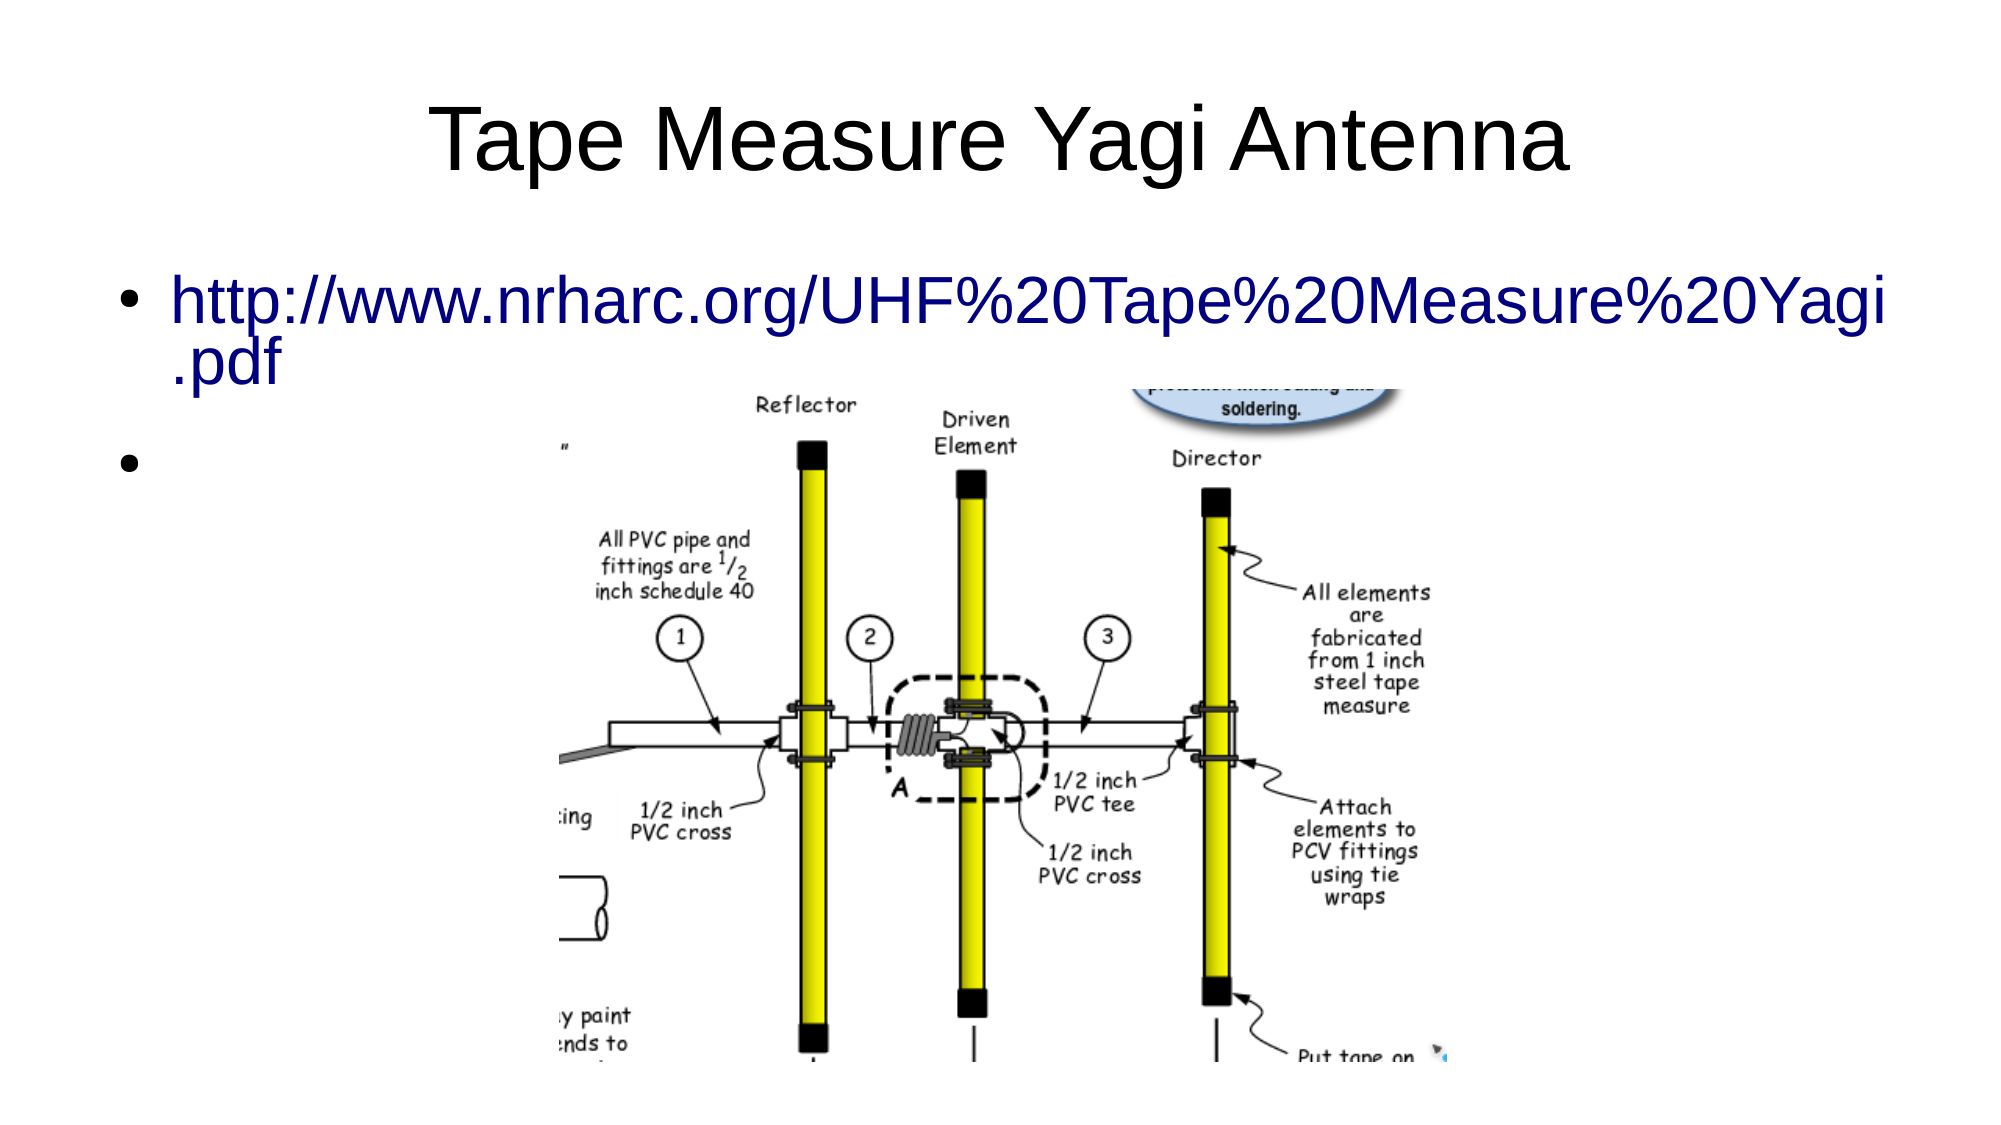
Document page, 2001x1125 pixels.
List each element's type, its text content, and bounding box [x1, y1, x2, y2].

list http://www.nrharc.org/UHF%20Tape%20Measure%20Yagi.pdf [99, 263, 1900, 916]
picture [559, 389, 1447, 1062]
title Tape Measure Yagi Antenna [99, 44, 1900, 233]
